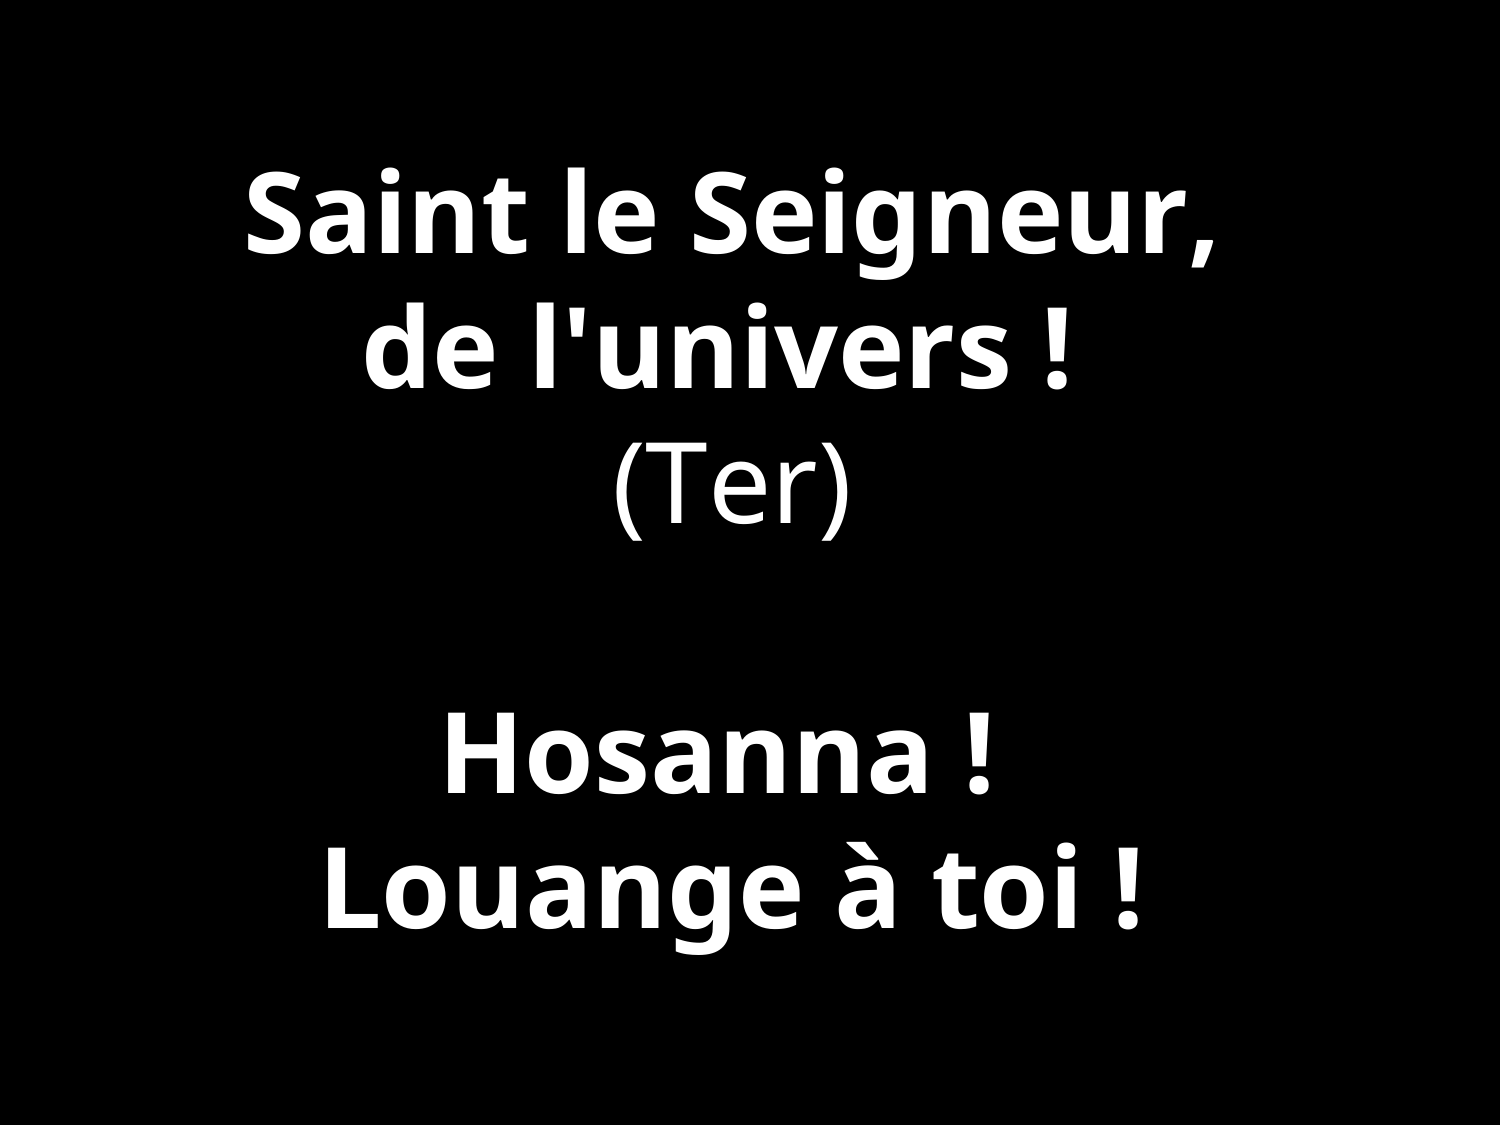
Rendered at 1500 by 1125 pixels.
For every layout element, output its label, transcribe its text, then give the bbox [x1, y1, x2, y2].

text_box Saint le Seigneur, de l'univers ! (Ter) Hosanna ! Louange à toi ! [41, 66, 1424, 591]
